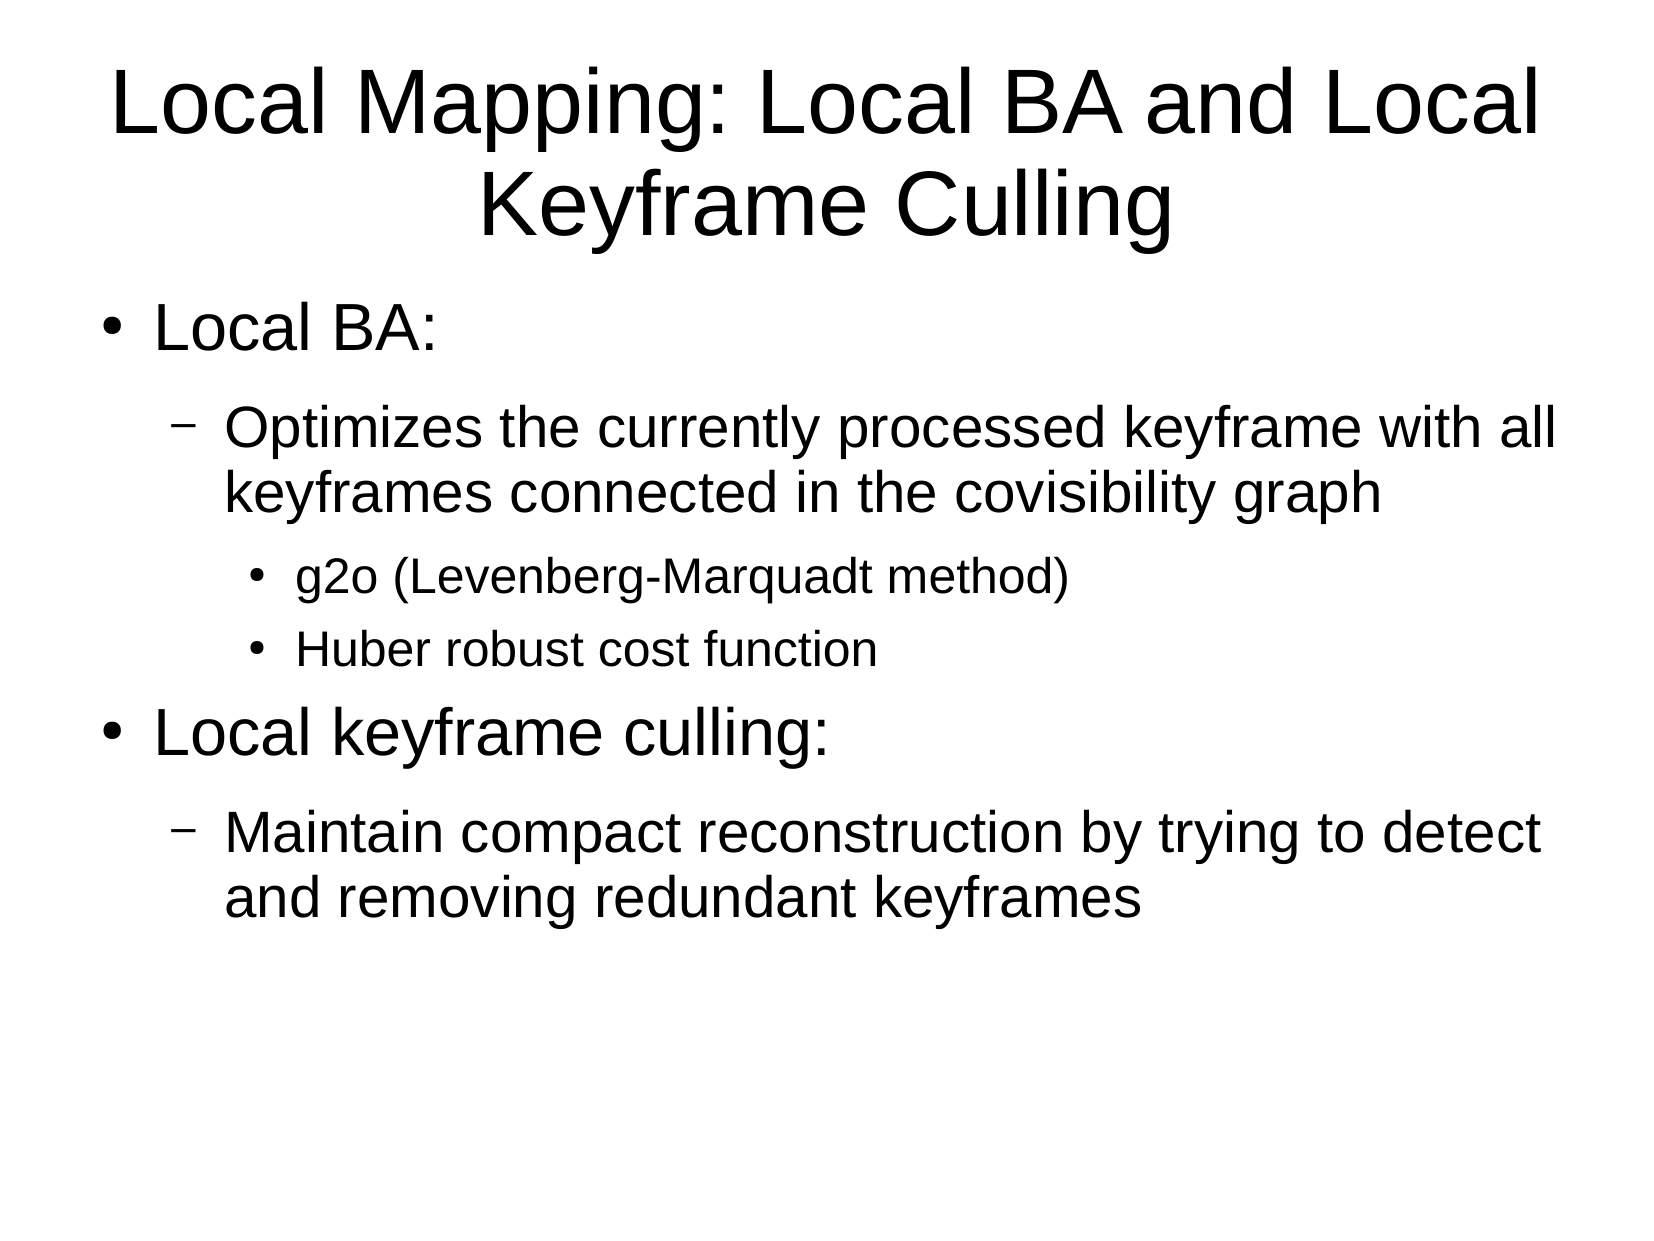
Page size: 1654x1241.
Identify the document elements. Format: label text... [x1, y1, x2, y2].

title Local Mapping: Local BA and Local Keyframe Culling [82, 49, 1571, 257]
list Local BA: Optimizes the currently processed keyframe with all keyframes connected in the covisibility graph g2o (Levenberg-Marquadt method) Huber robust cost function Local keyframe culling: Maintain compact reconstruction by trying to detect and removing redundant keyframes [82, 290, 1571, 1010]
